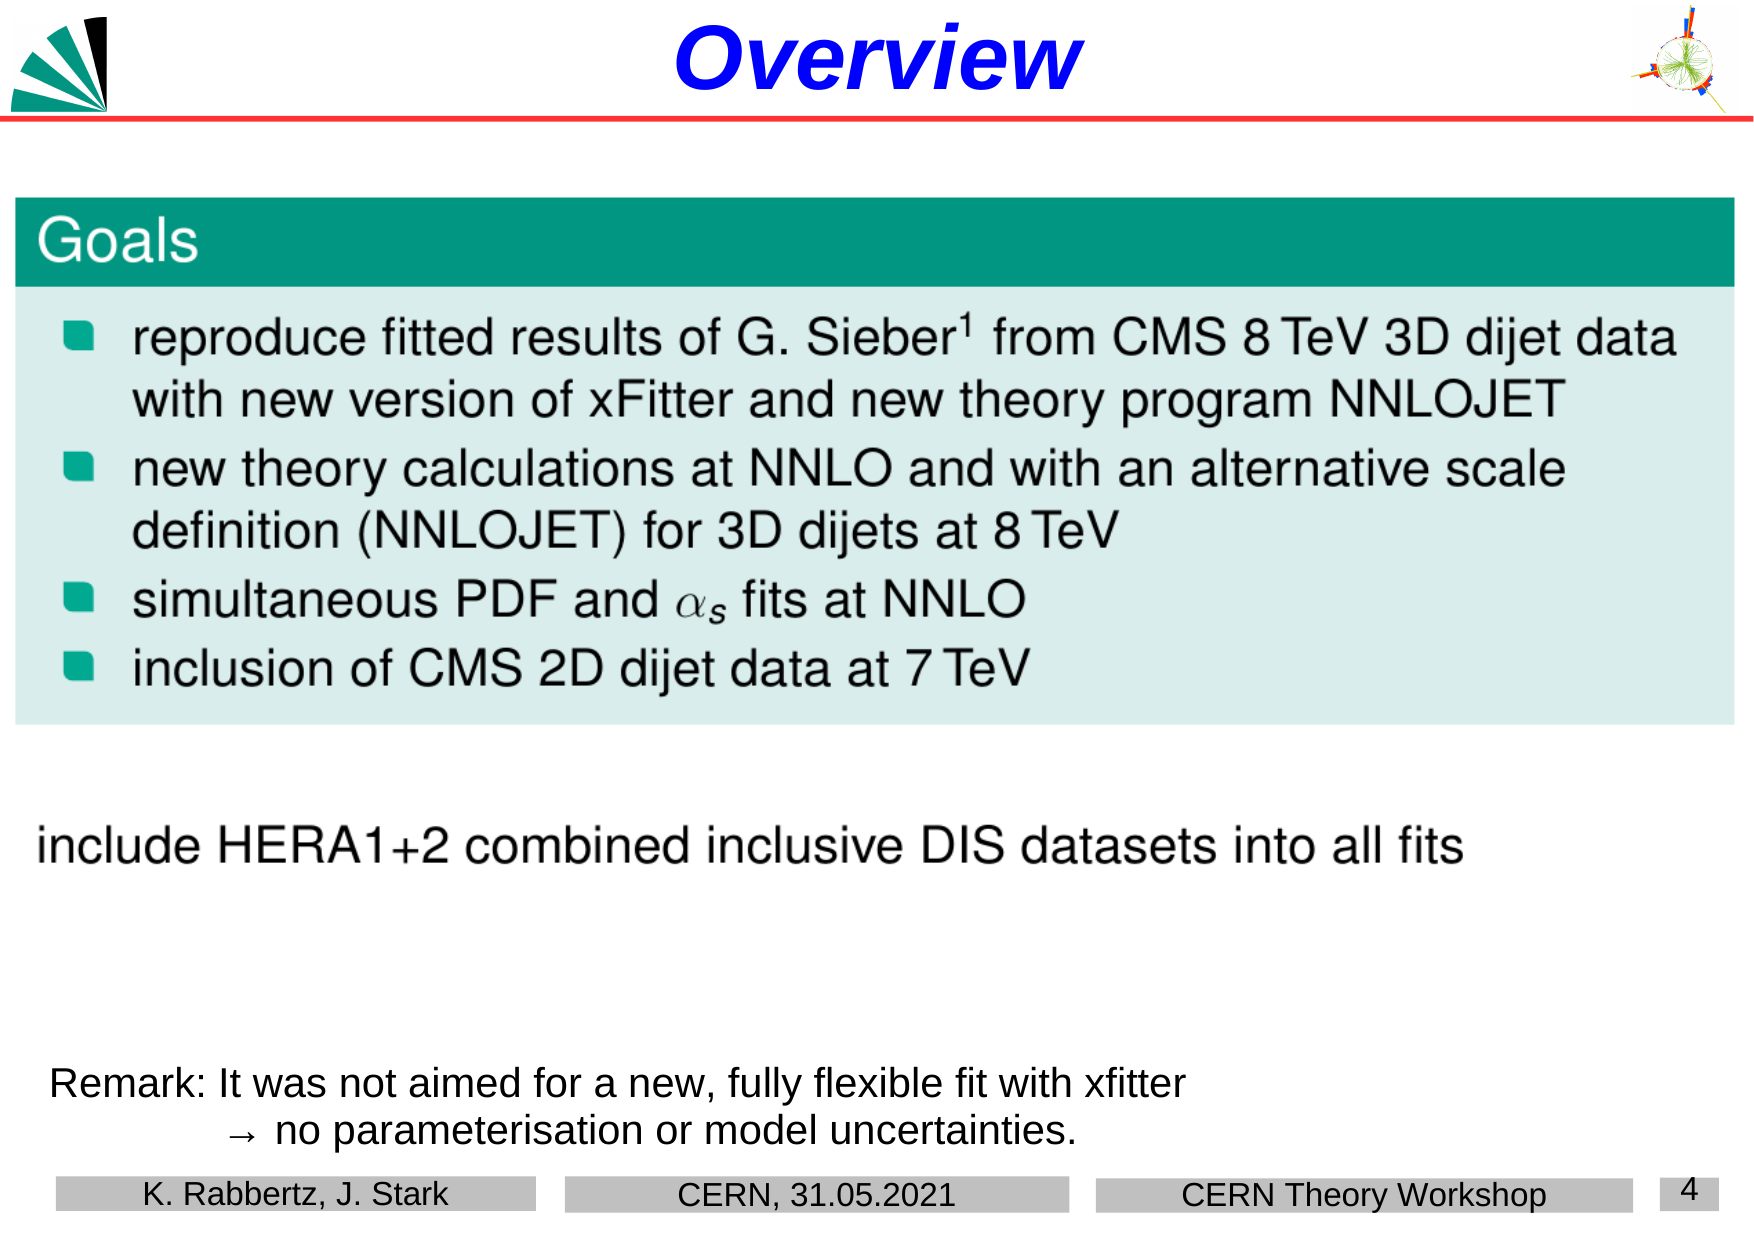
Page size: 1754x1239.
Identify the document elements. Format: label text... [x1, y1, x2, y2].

text_box Remark: It was not aimed for a new, fully flexible fit with xfitter → no parameterisation or model uncertainties. [37, 1054, 1200, 1159]
picture [11, 17, 107, 113]
picture [1631, 5, 1739, 113]
picture [0, 172, 1754, 898]
title Overview [124, 0, 1630, 116]
